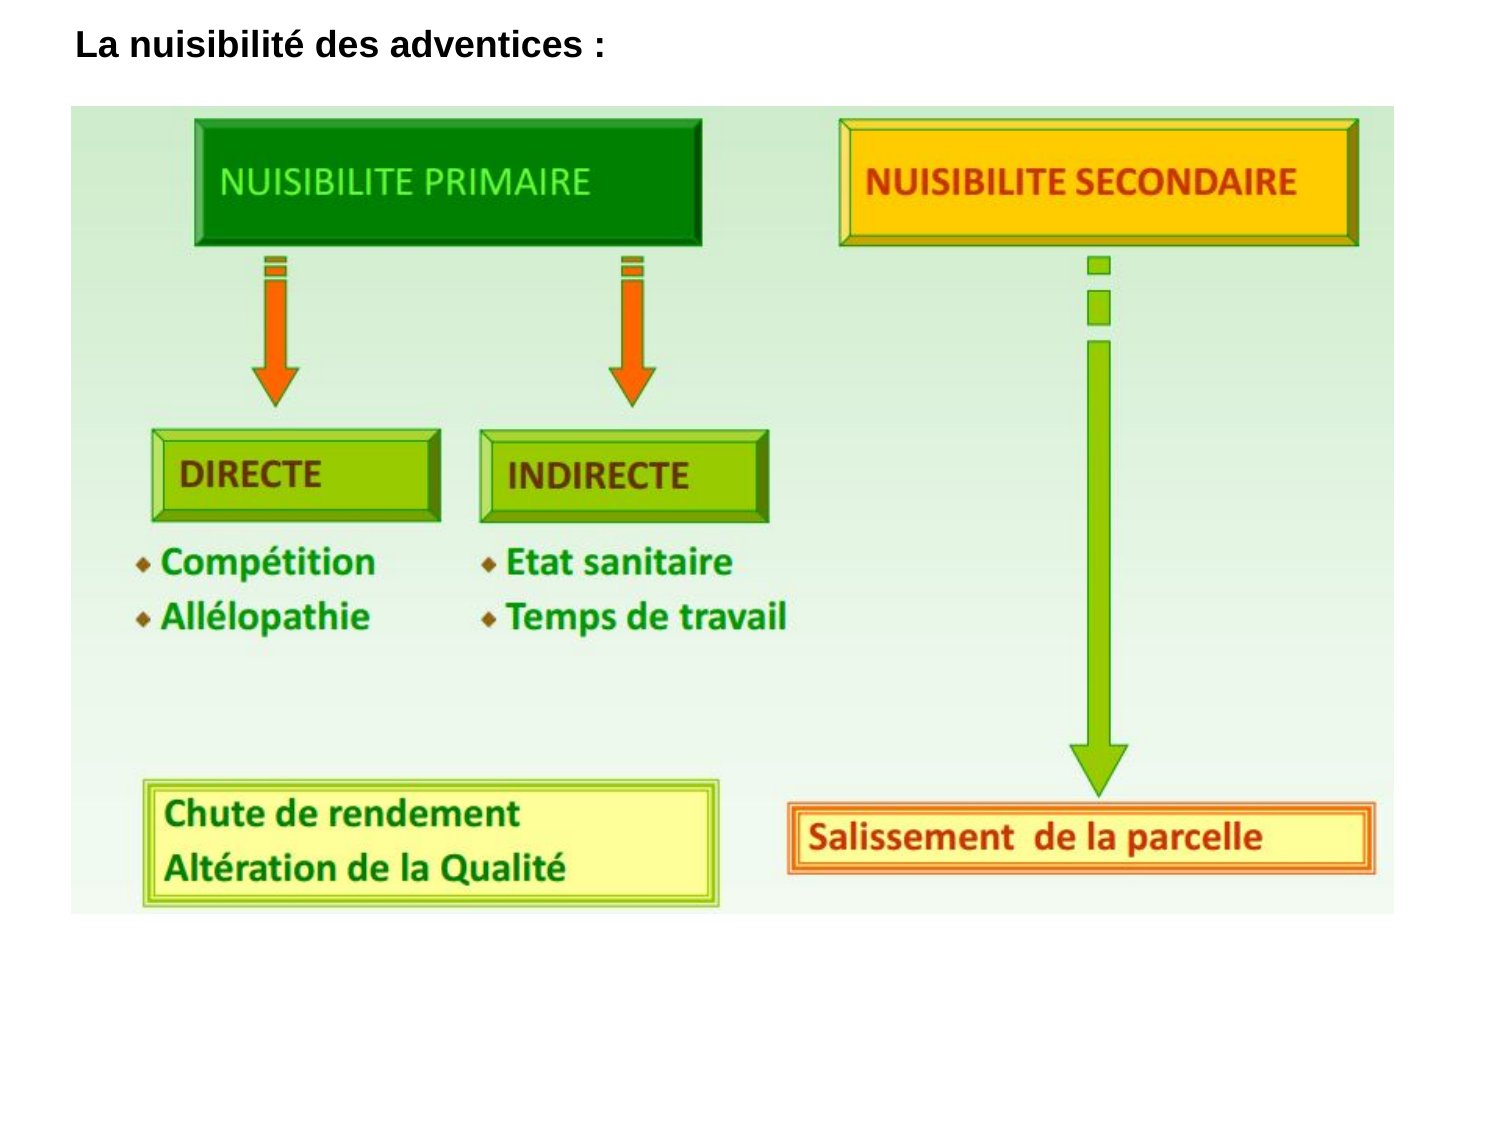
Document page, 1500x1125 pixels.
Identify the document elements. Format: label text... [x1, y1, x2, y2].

picture [71, 106, 1394, 915]
list La nuisibilité des adventices : [75, 23, 1425, 916]
